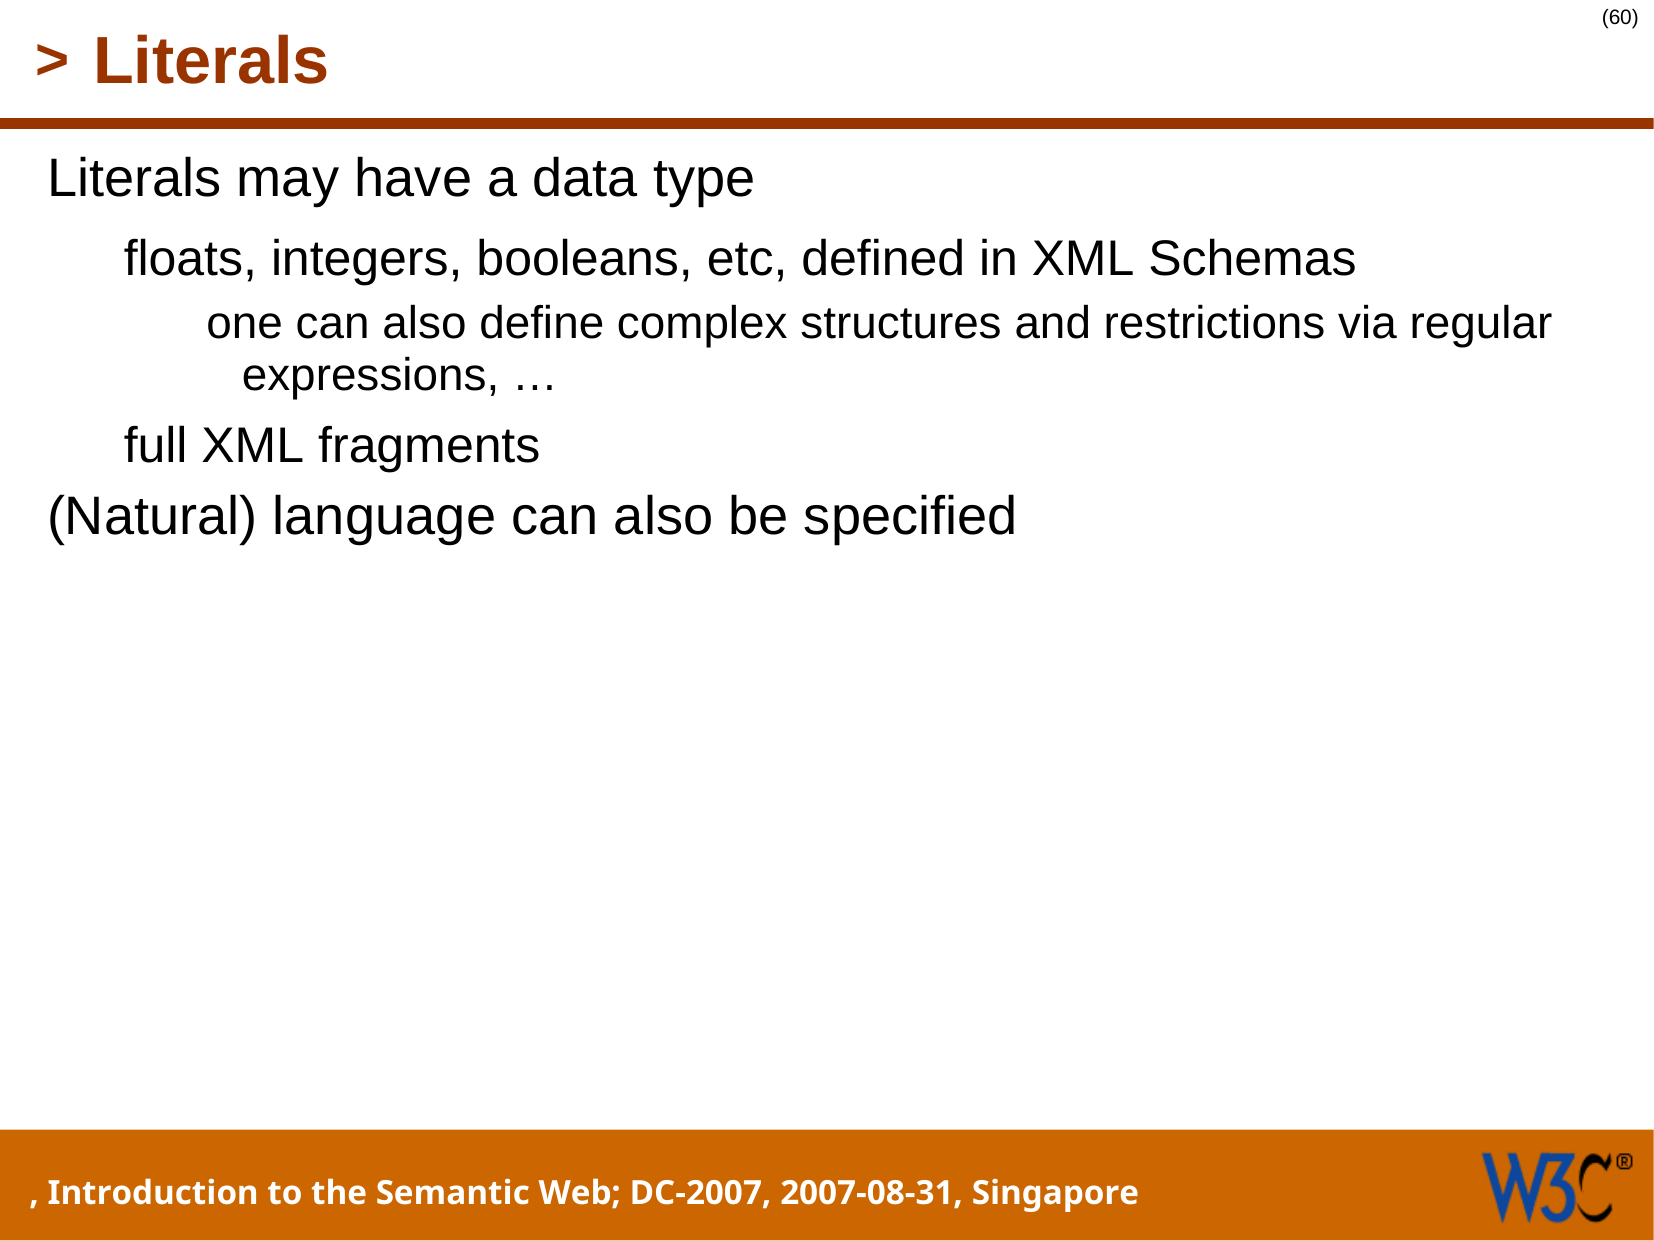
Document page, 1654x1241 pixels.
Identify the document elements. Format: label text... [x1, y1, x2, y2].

picture [1477, 1149, 1639, 1228]
list Literals may have a data type floats, integers, booleans, etc, defined in XML Schemas one can also define complex structures and restrictions via regular expressions, … full XML fragments (Natural) language can also be specified [29, 147, 1624, 1119]
title Literals [93, 7, 1493, 111]
